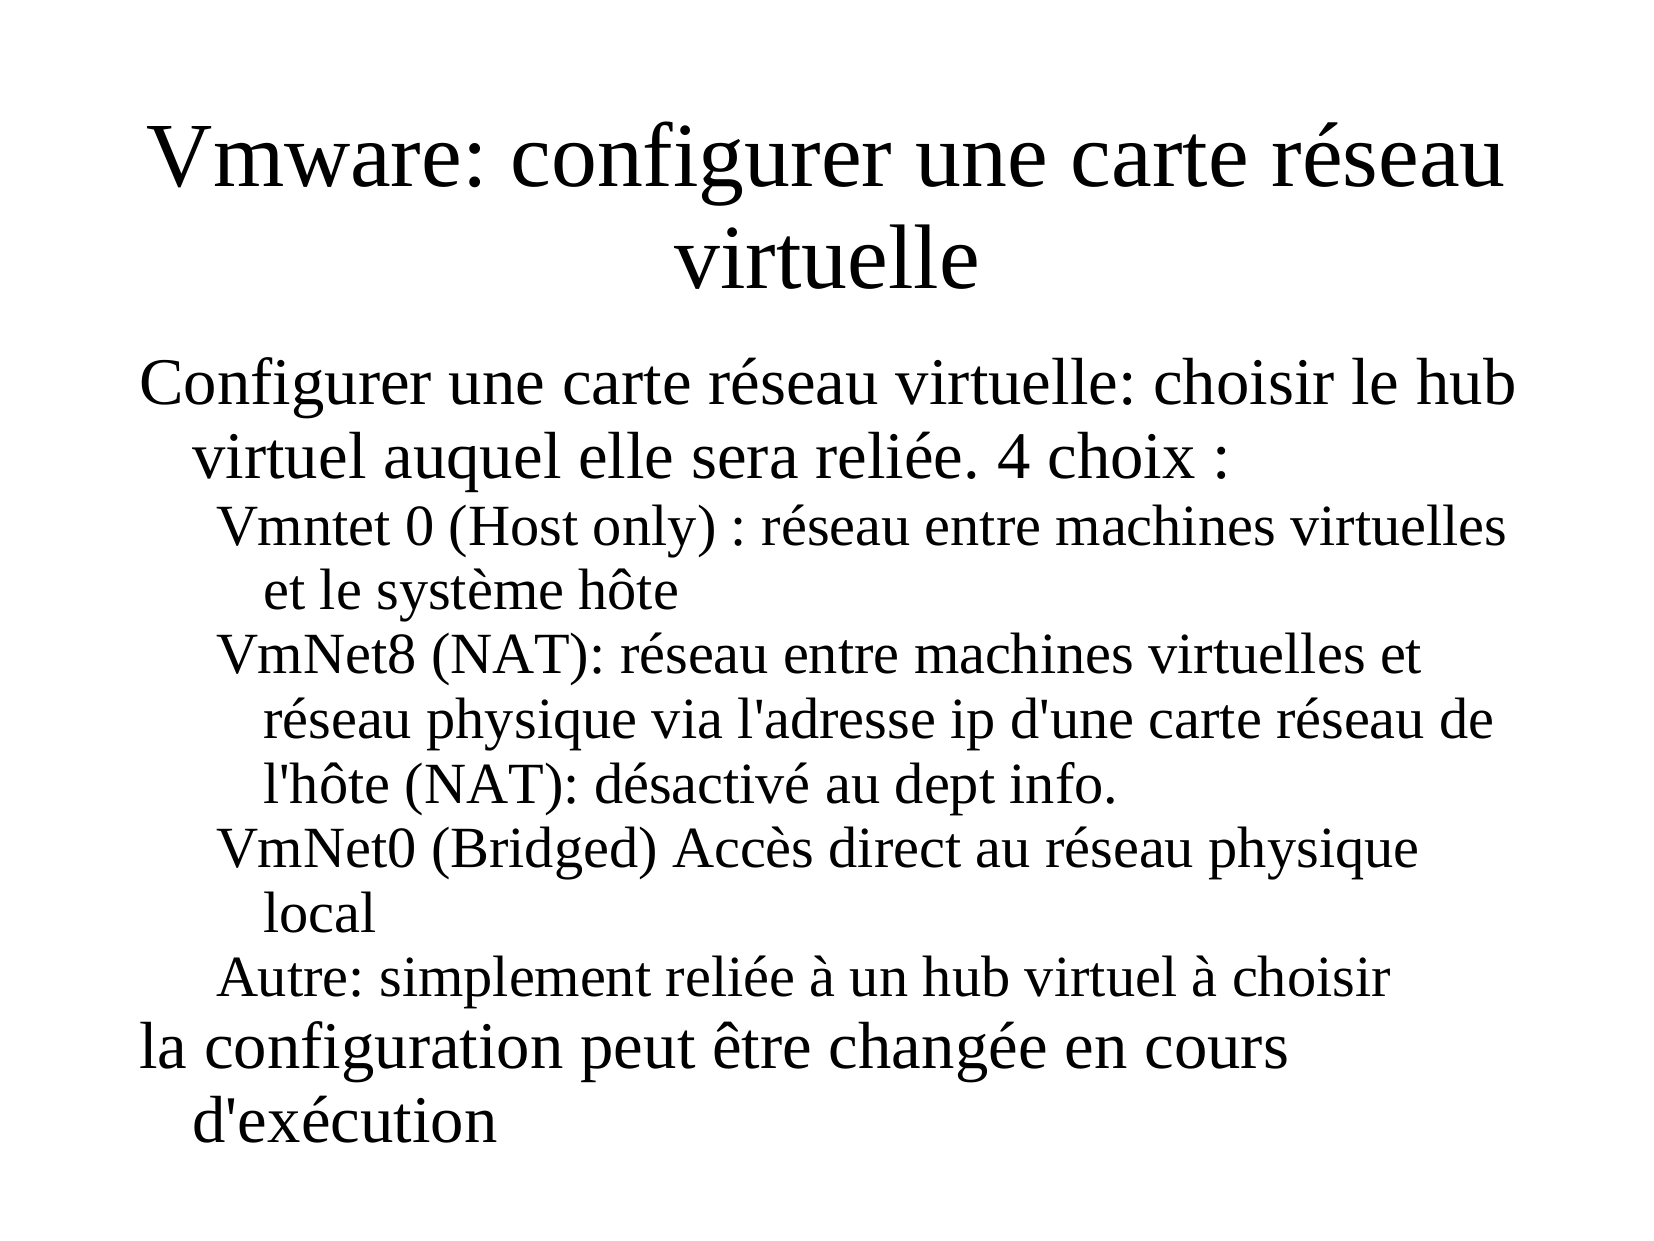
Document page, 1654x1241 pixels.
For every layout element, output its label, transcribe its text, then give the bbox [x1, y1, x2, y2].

title Vmware: configurer une carte réseau virtuelle [121, 102, 1534, 311]
list Configurer une carte réseau virtuelle: choisir le hub virtuel auquel elle sera reliée. 4 choix : Vmntet 0 (Host only) : réseau entre machines virtuelles et le système hôte VmNet8 (NAT): réseau entre machines virtuelles et réseau physique via l'adresse ip d'une carte réseau de l'hôte (NAT): désactivé au dept info. VmNet0 (Bridged) Accès direct au réseau physique local Autre: simplement reliée à un hub virtuel à choisir la configuration peut être changée en cours d'exécution [121, 344, 1534, 1158]
